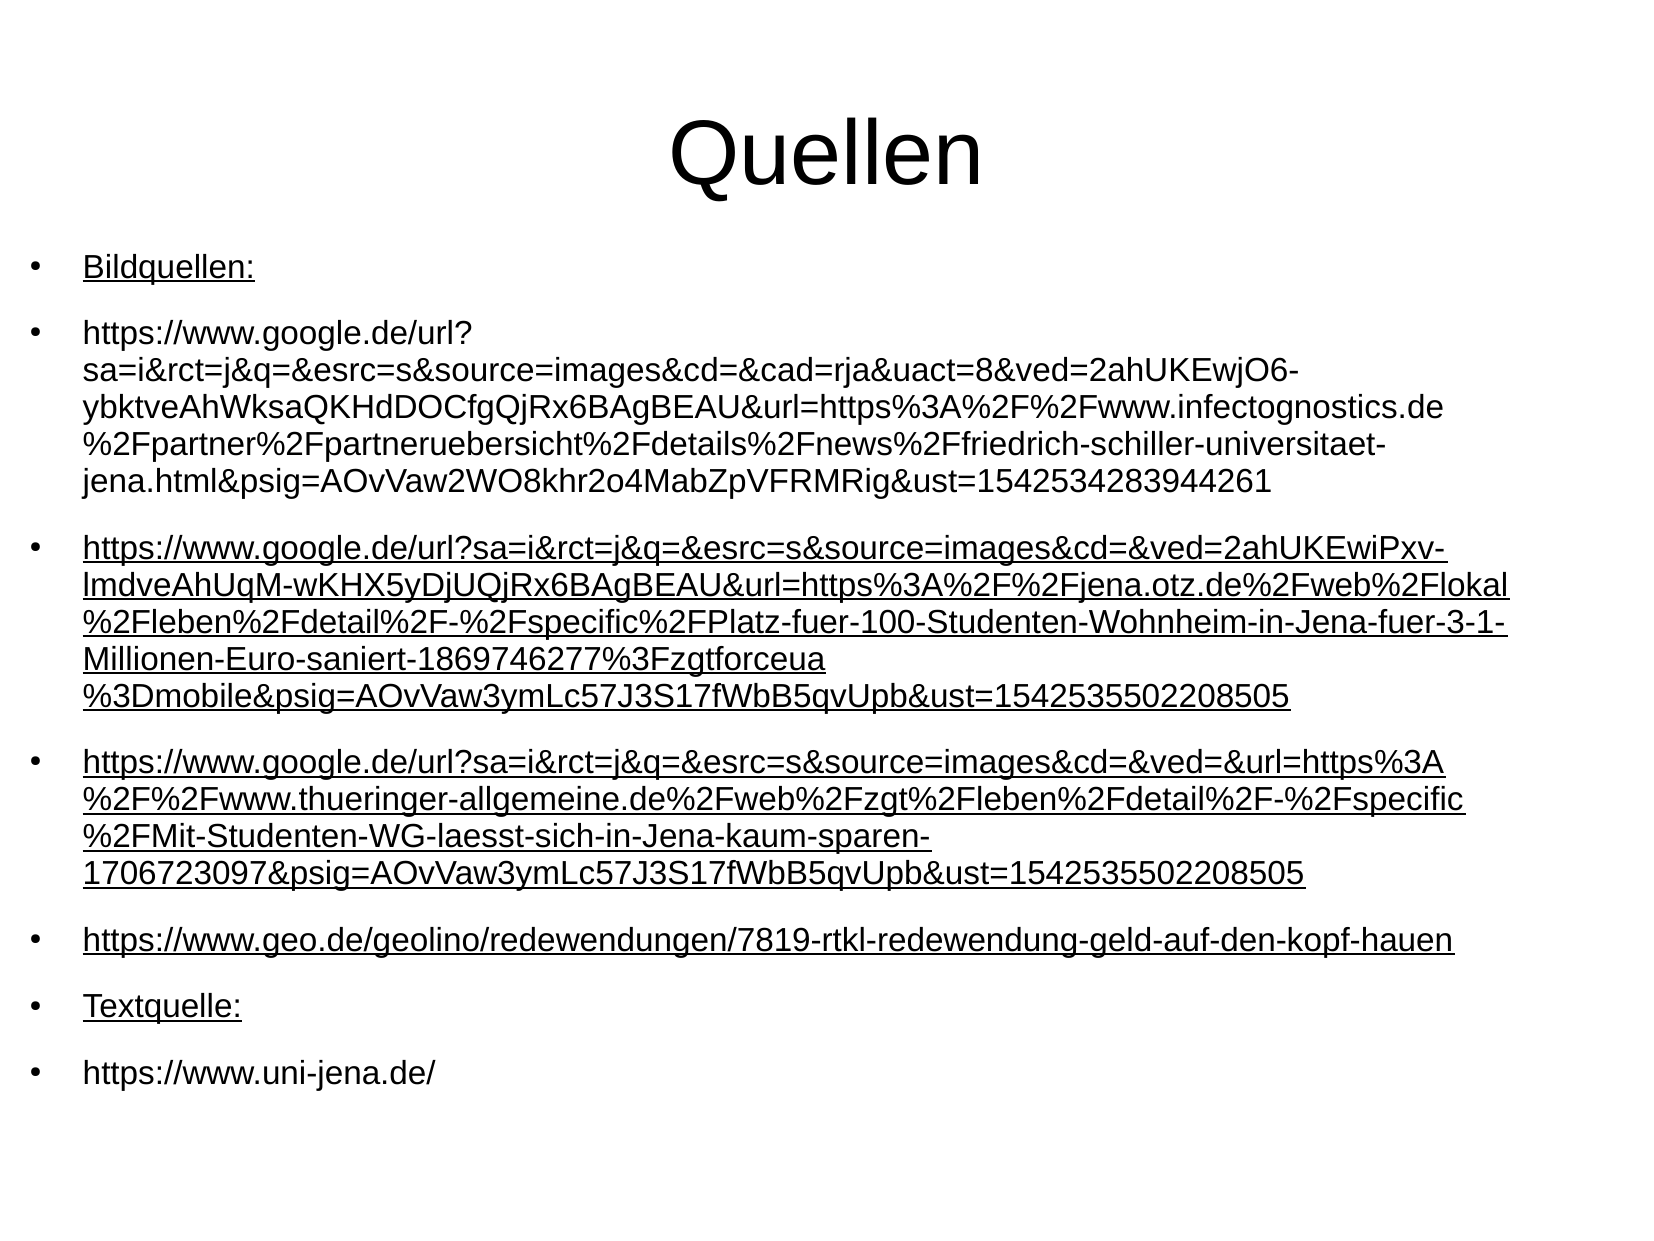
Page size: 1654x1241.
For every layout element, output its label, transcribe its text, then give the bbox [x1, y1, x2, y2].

list Bildquellen: https://www.google.de/url?sa=i&rct=j&q=&esrc=s&source=images&cd=&cad=rja&uact=8&ved=2ahUKEwjO6-ybktveAhWksaQKHdDOCfgQjRx6BAgBEAU&url=https%3A%2F%2Fwww.infectognostics.de%2Fpartner%2Fpartneruebersicht%2Fdetails%2Fnews%2Ffriedrich-schiller-universitaet-jena.html&psig=AOvVaw2WO8khr2o4MabZpVFRMRig&ust=1542534283944261 https://www.google.de/url?sa=i&rct=j&q=&esrc=s&source=images&cd=&ved=2ahUKEwiPxv-lmdveAhUqM-wKHX5yDjUQjRx6BAgBEAU&url=https%3A%2F%2Fjena.otz.de%2Fweb%2Flokal%2Fleben%2Fdetail%2F-%2Fspecific%2FPlatz-fuer-100-Studenten-Wohnheim-in-Jena-fuer-3-1-Millionen-Euro-saniert-1869746277%3Fzgtforceua%3Dmobile&psig=AOvVaw3ymLc57J3S17fWbB5qvUpb&ust=1542535502208505 https://www.google.de/url?sa=i&rct=j&q=&esrc=s&source=images&cd=&ved=&url=https%3A%2F%2Fwww.thueringer-allgemeine.de%2Fweb%2Fzgt%2Fleben%2Fdetail%2F-%2Fspecific%2FMit-Studenten-WG-laesst-sich-in-Jena-kaum-sparen-1706723097&psig=AOvVaw3ymLc57J3S17fWbB5qvUpb&ust=1542535502208505 https://www.geo.de/geolino/redewendungen/7819-rtkl-redewendung-geld-auf-den-kopf-hauen Textquelle: https://www.uni-jena.de/ [11, 248, 1512, 1163]
title Quellen [82, 49, 1571, 257]
